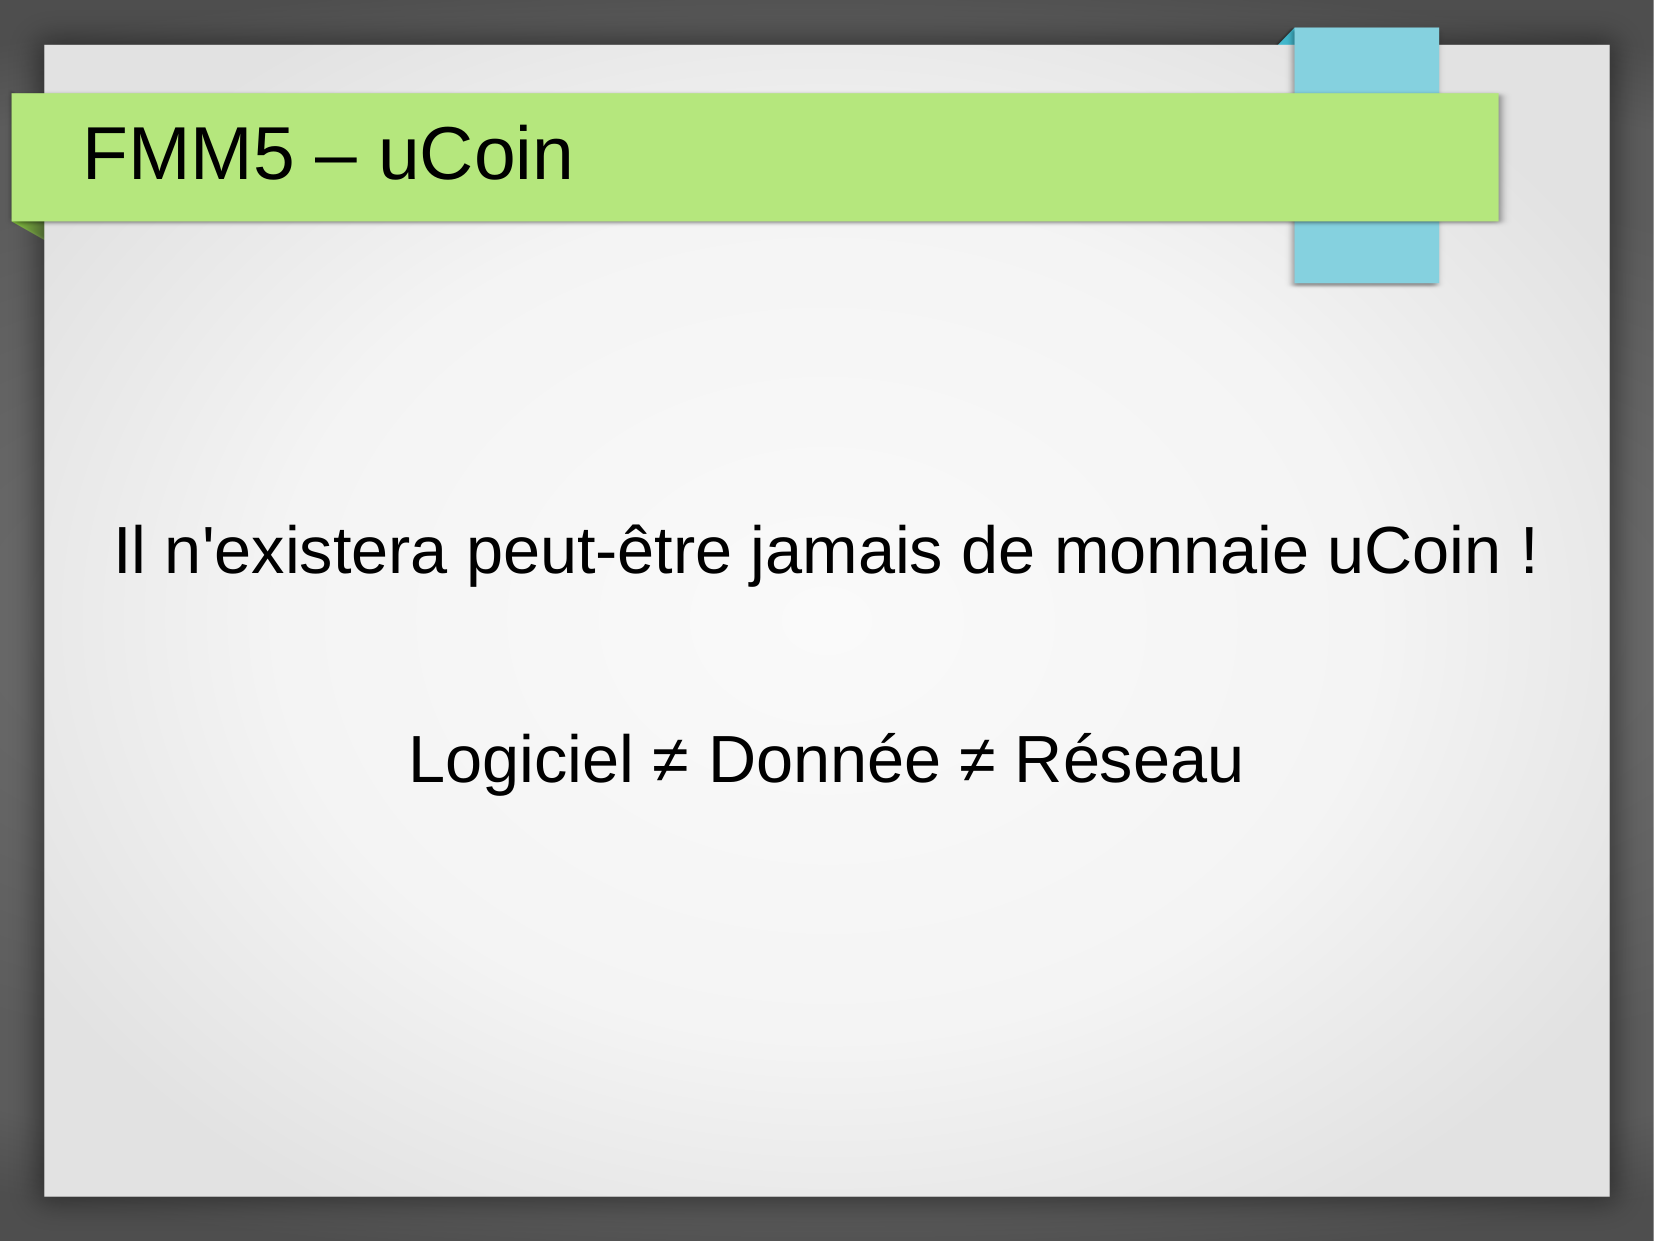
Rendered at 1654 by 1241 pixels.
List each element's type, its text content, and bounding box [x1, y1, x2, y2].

picture [0, 0, 1654, 1241]
title FMM5 – uCoin [82, 94, 1264, 213]
list Il n'existera peut-être jamais de monnaie uCoin ! Logiciel ≠ Donnée ≠ Réseau [82, 295, 1571, 1015]
